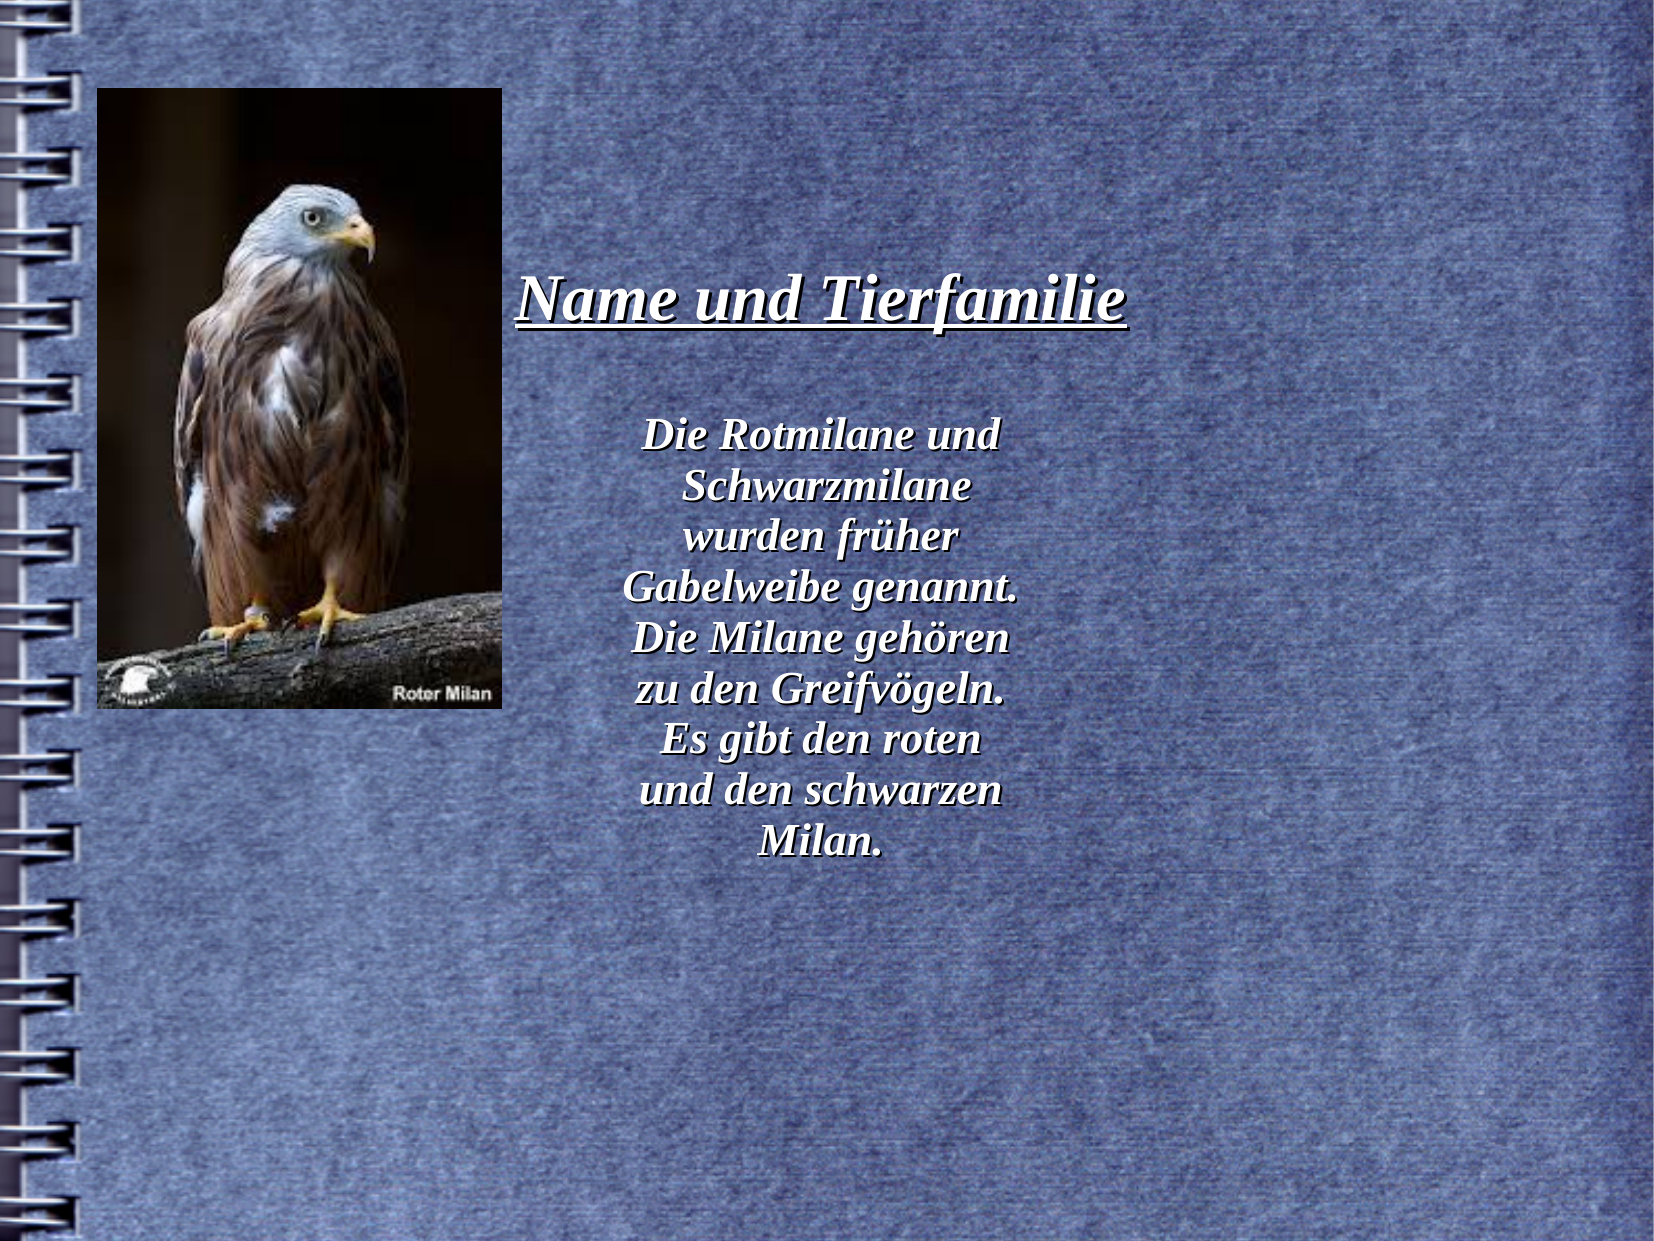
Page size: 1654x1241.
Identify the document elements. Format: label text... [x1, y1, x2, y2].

subtitle Name und Tierfamilie Die Rotmilane und Schwarzmilane wurden früher Gabelweibe genannt. Die Milane gehören zu den Greifvögeln. Es gibt den roten und den schwarzen Milan. [76, 33, 1565, 1093]
picture [0, 0, 1654, 1241]
